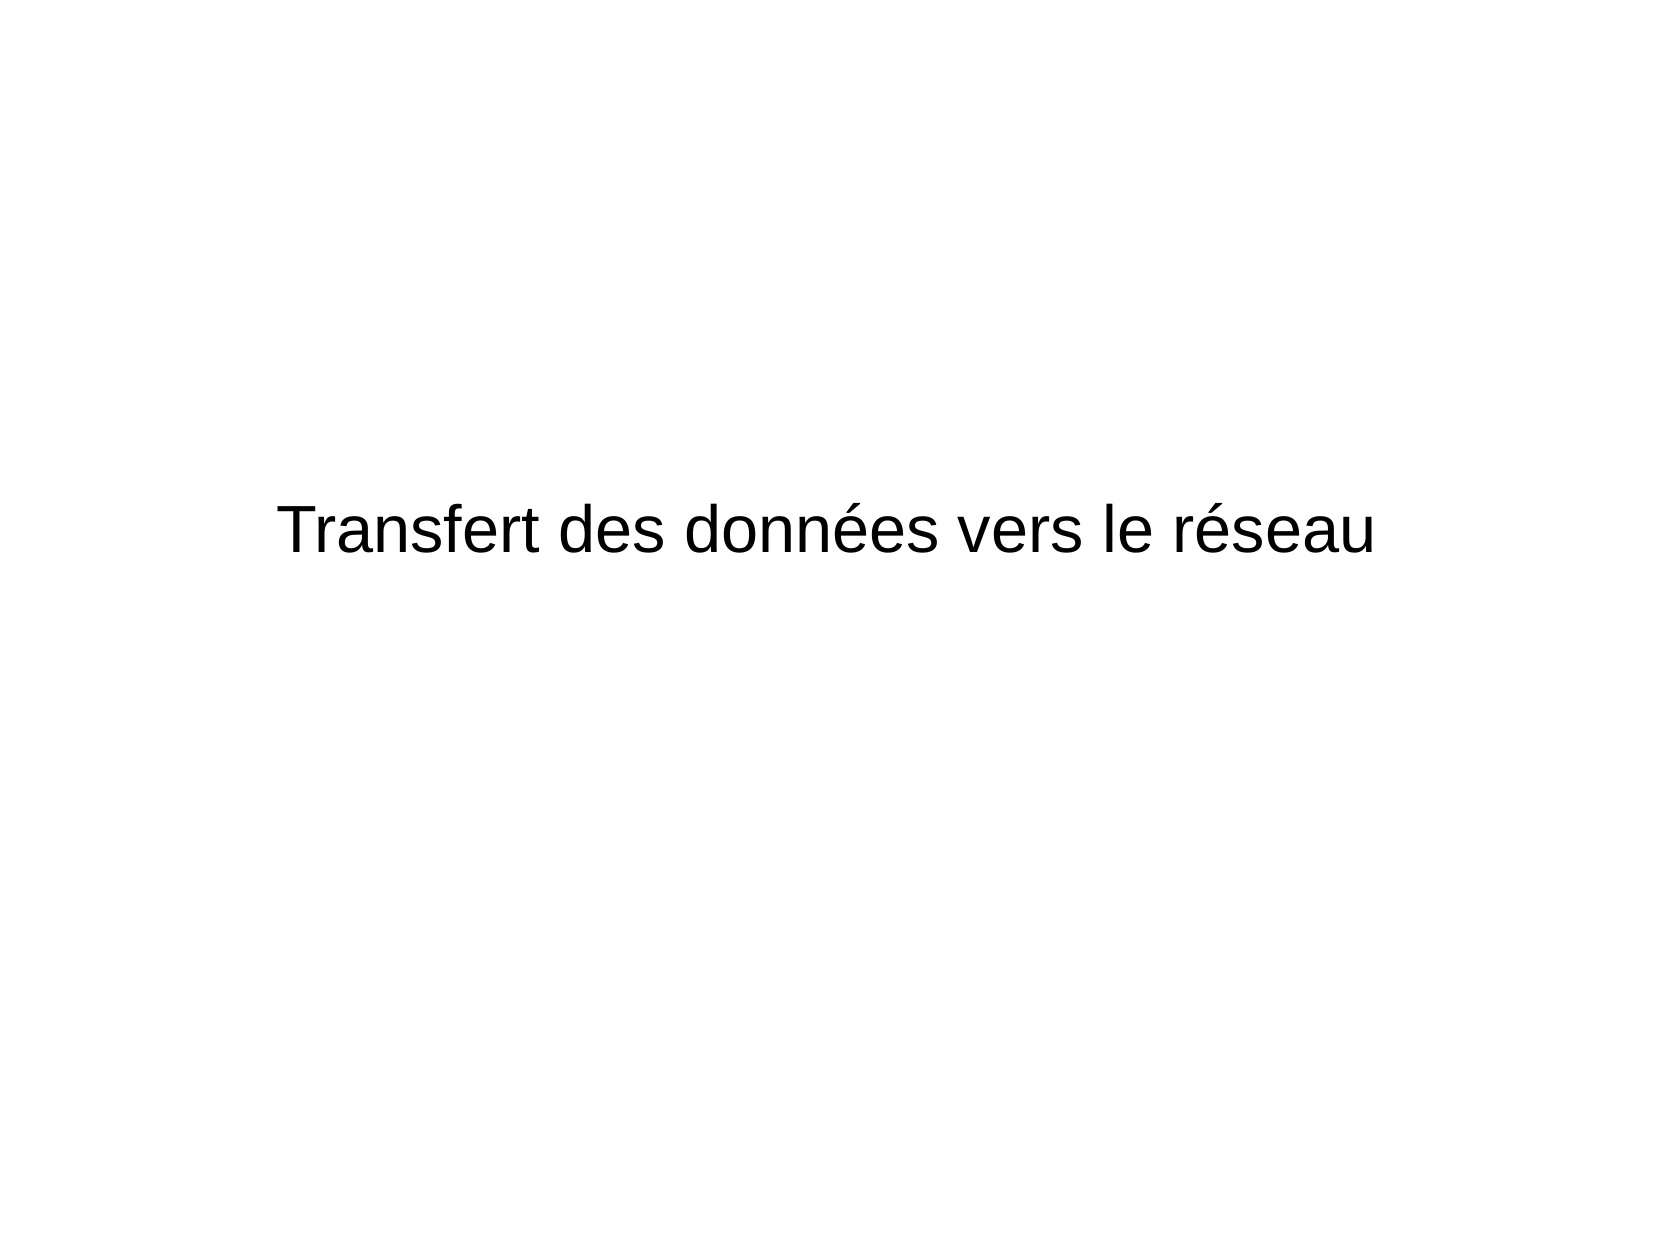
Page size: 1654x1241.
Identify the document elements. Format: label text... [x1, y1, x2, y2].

subtitle Transfert des données vers le réseau [82, 49, 1571, 1010]
